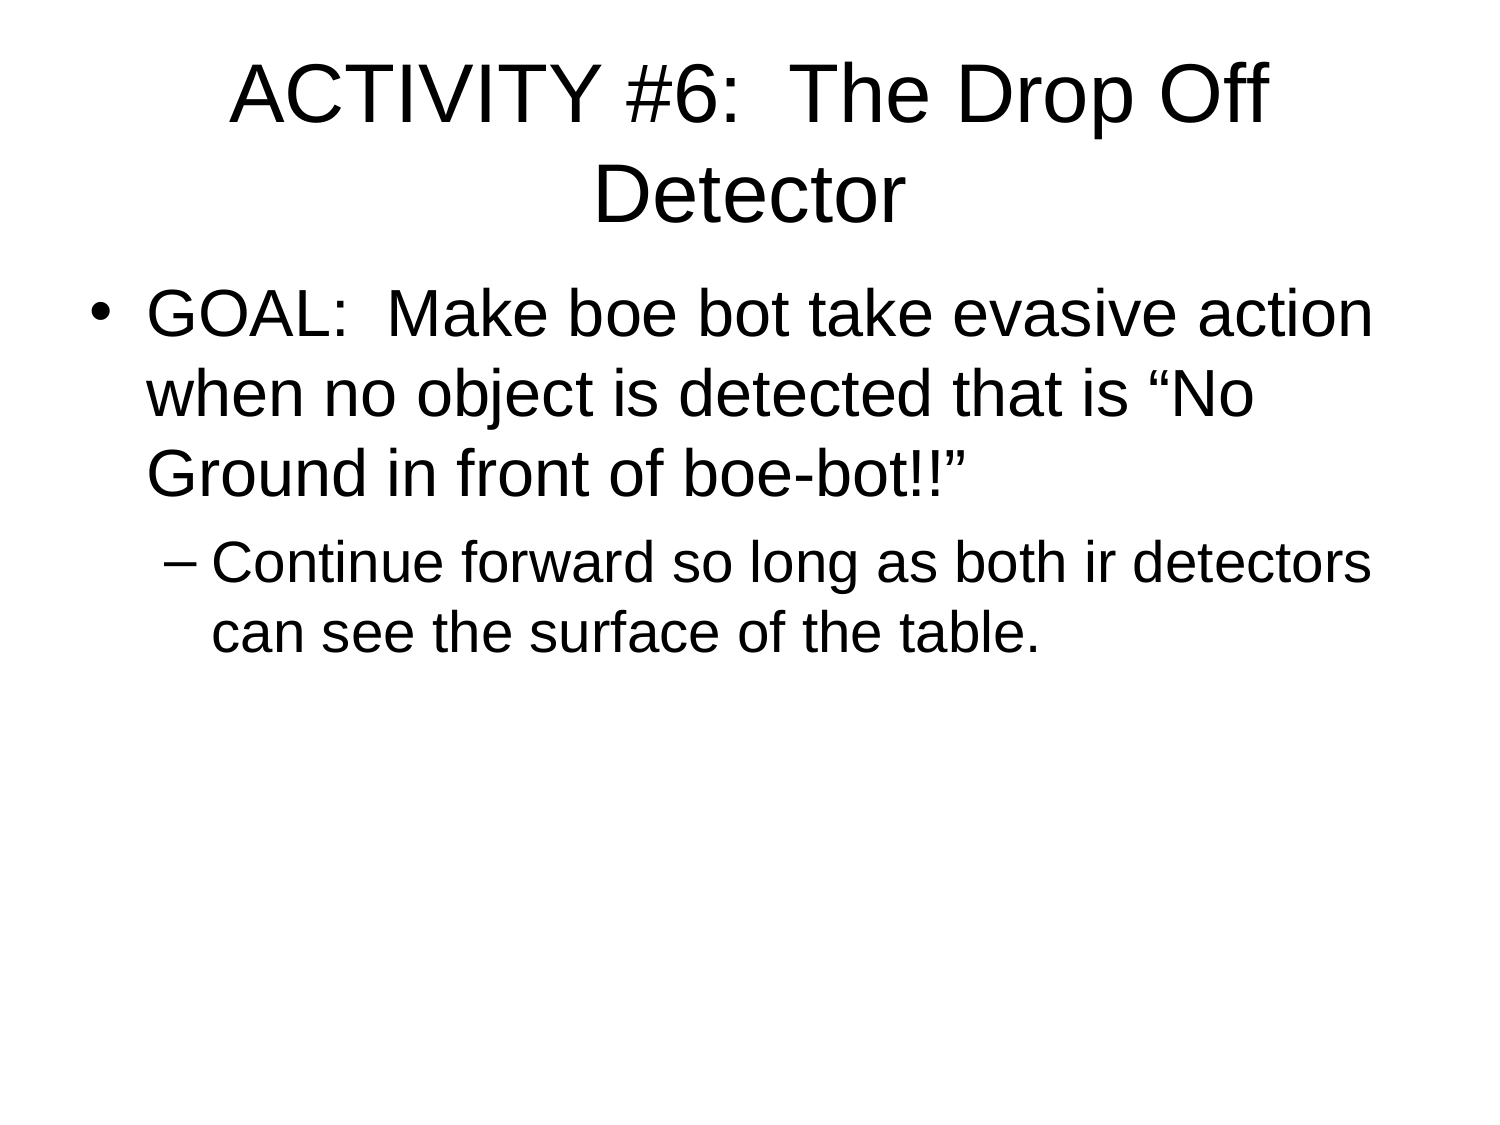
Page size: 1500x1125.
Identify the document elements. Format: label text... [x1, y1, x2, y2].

list GOAL: Make boe bot take evasive action when no object is detected that is “No Ground in front of boe-bot!!” Continue forward so long as both ir detectors can see the surface of the table. [75, 262, 1426, 1006]
title ACTIVITY #6: The Drop Off Detector [75, 31, 1426, 247]
